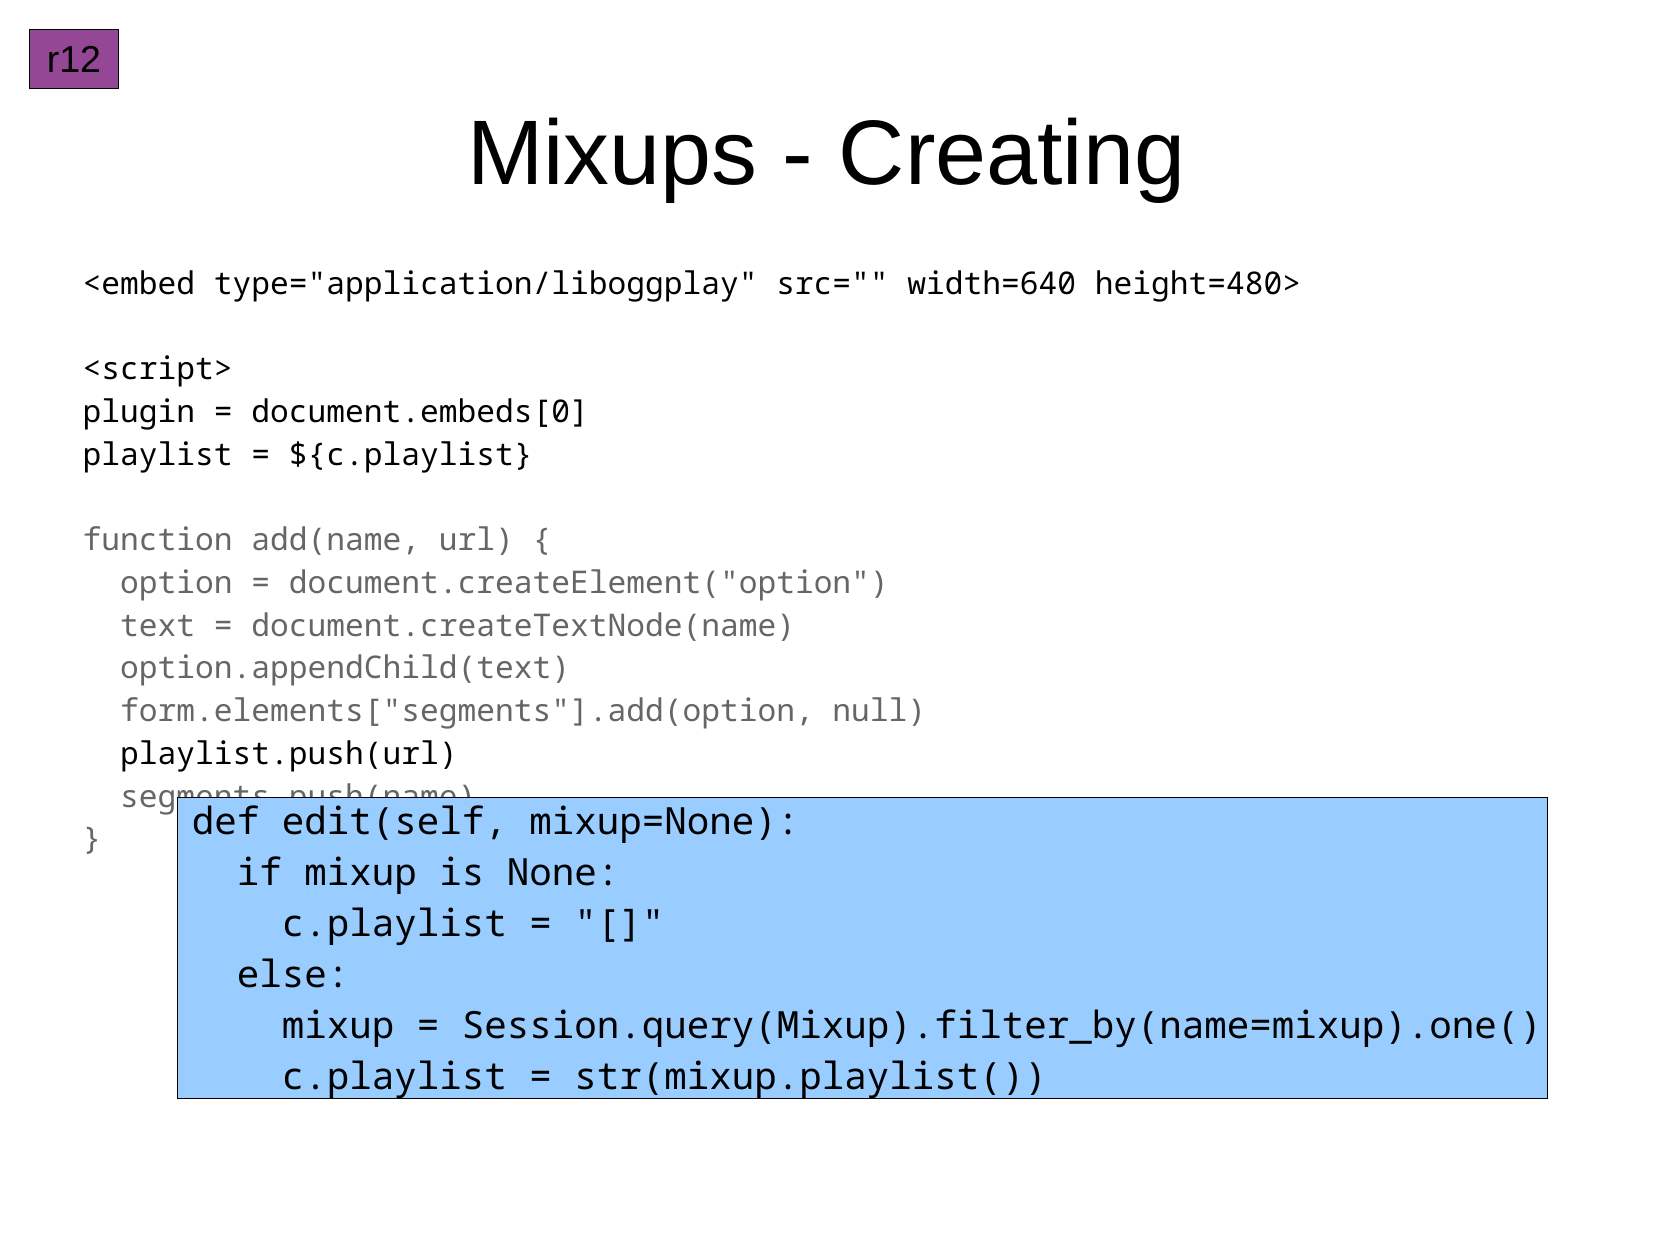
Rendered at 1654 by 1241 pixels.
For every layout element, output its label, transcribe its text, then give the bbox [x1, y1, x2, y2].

title Mixups - Creating [82, 56, 1571, 250]
text_box r12 [29, 29, 119, 89]
text_box def edit(self, mixup=None): if mixup is None: c.playlist = "[]" else: mixup = Session.query(Mixup).filter_by(name=mixup).one() c.playlist = str(mixup.playlist()) [177, 797, 1548, 1099]
list <embed type="application/liboggplay" src="" width=640 height=480> <script> plugin = document.embeds[0] playlist = ${c.playlist} function add(name, url) { option = document.createElement("option") text = document.createTextNode(name) option.appendChild(text) form.elements["segments"].add(option, null) playlist.push(url) segments.push(name) } [82, 260, 1595, 1065]
